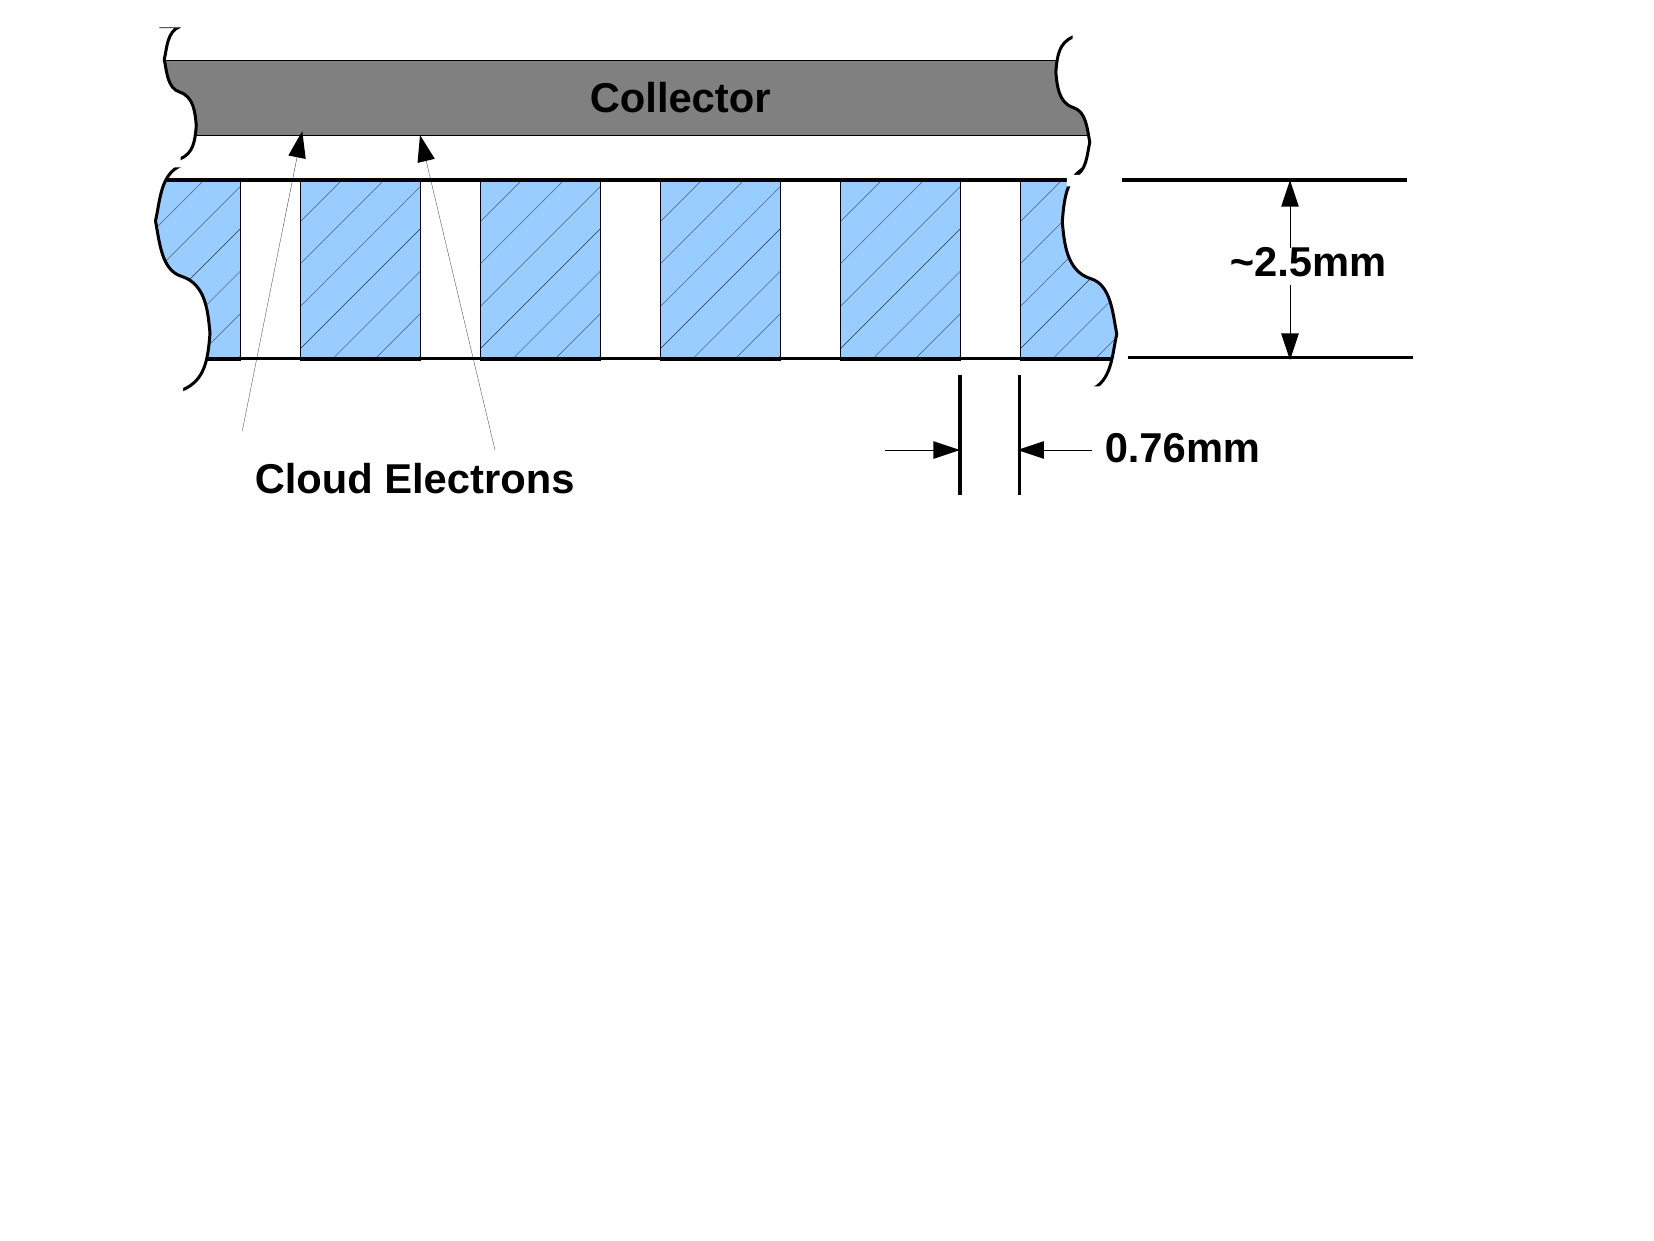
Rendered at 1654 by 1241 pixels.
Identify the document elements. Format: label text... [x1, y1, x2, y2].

text_box Cloud Electrons [240, 448, 616, 518]
text_box ~2.5mm [1215, 231, 1426, 301]
text_box [480, 182, 601, 357]
text_box [300, 182, 421, 357]
text_box [0, 16, 241, 406]
text_box [1020, 27, 1501, 406]
text_box [660, 182, 781, 357]
text_box [840, 182, 961, 357]
text_box Collector [165, 60, 1088, 136]
text_box 0.76mm [1090, 417, 1301, 487]
